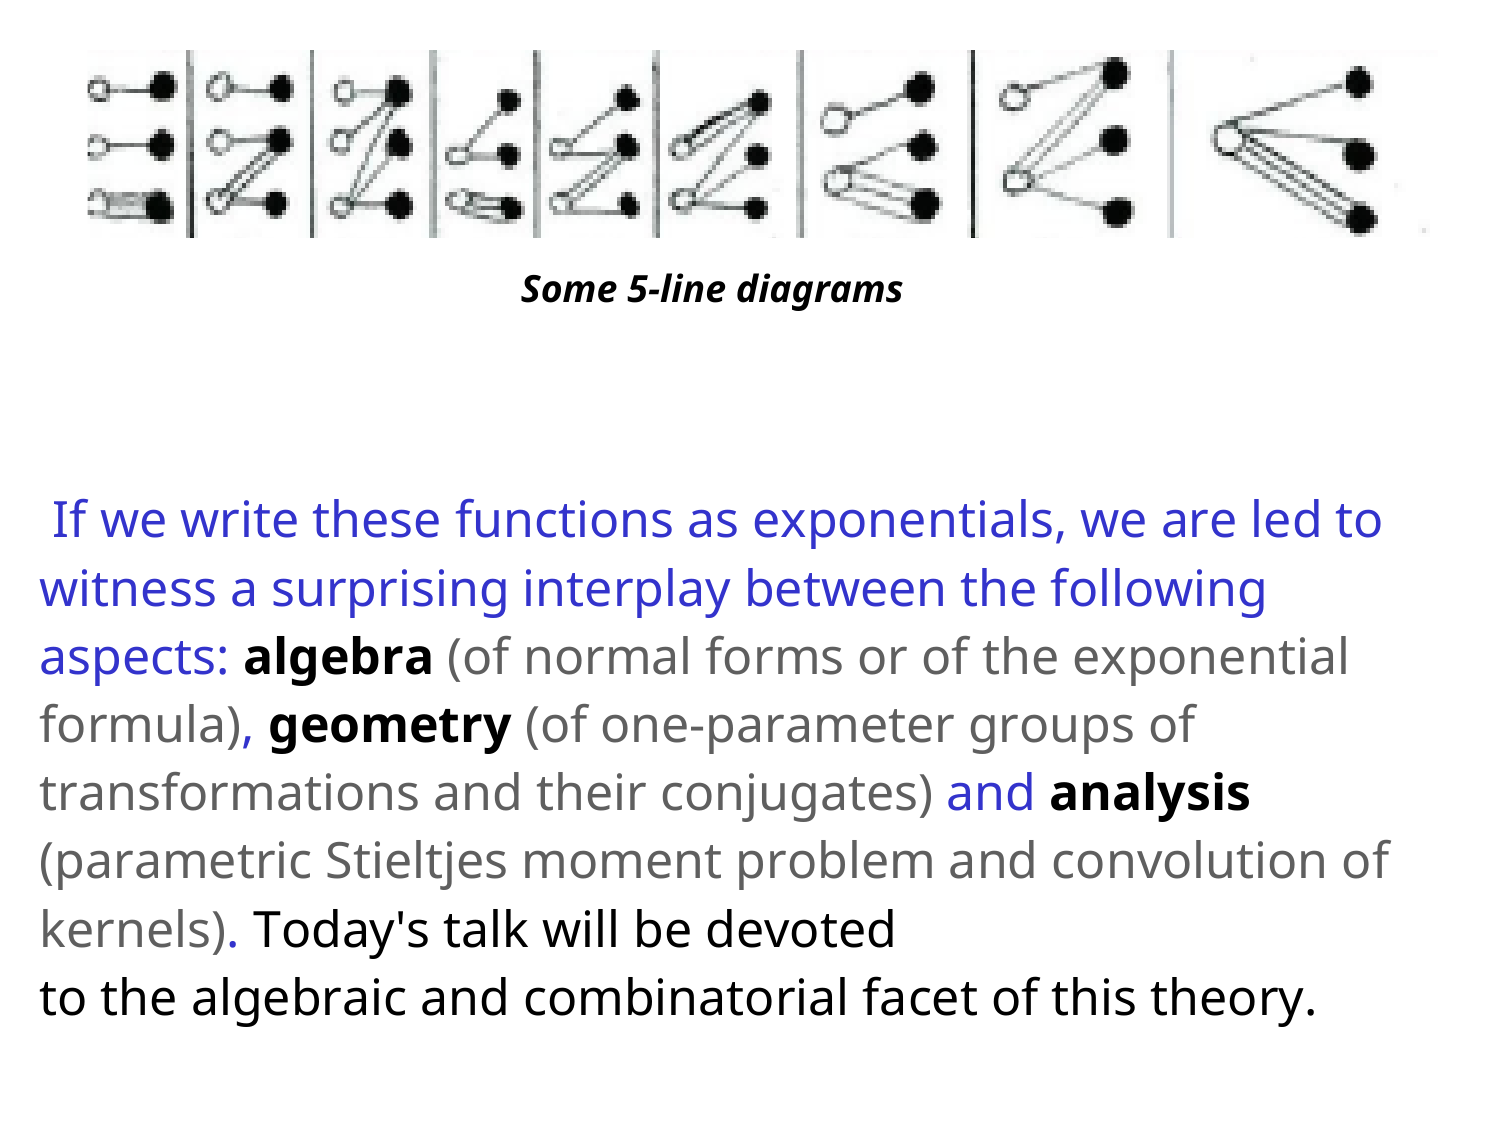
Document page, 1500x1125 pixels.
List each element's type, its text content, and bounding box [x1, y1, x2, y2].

picture [87, 50, 1438, 238]
text_box Some 5-line diagrams [150, 255, 1276, 322]
text_box If we write these functions as exponentials, we are led to witness a surprising interplay between the following aspects: algebra (of normal forms or of the exponential formula), geometry (of one-parameter groups of transformations and their conjugates) and analysis (parametric Stieltjes moment problem and convolution of kernels). Today's talk will be devoted to the algebraic and combinatorial facet of this theory. [24, 408, 1450, 1039]
